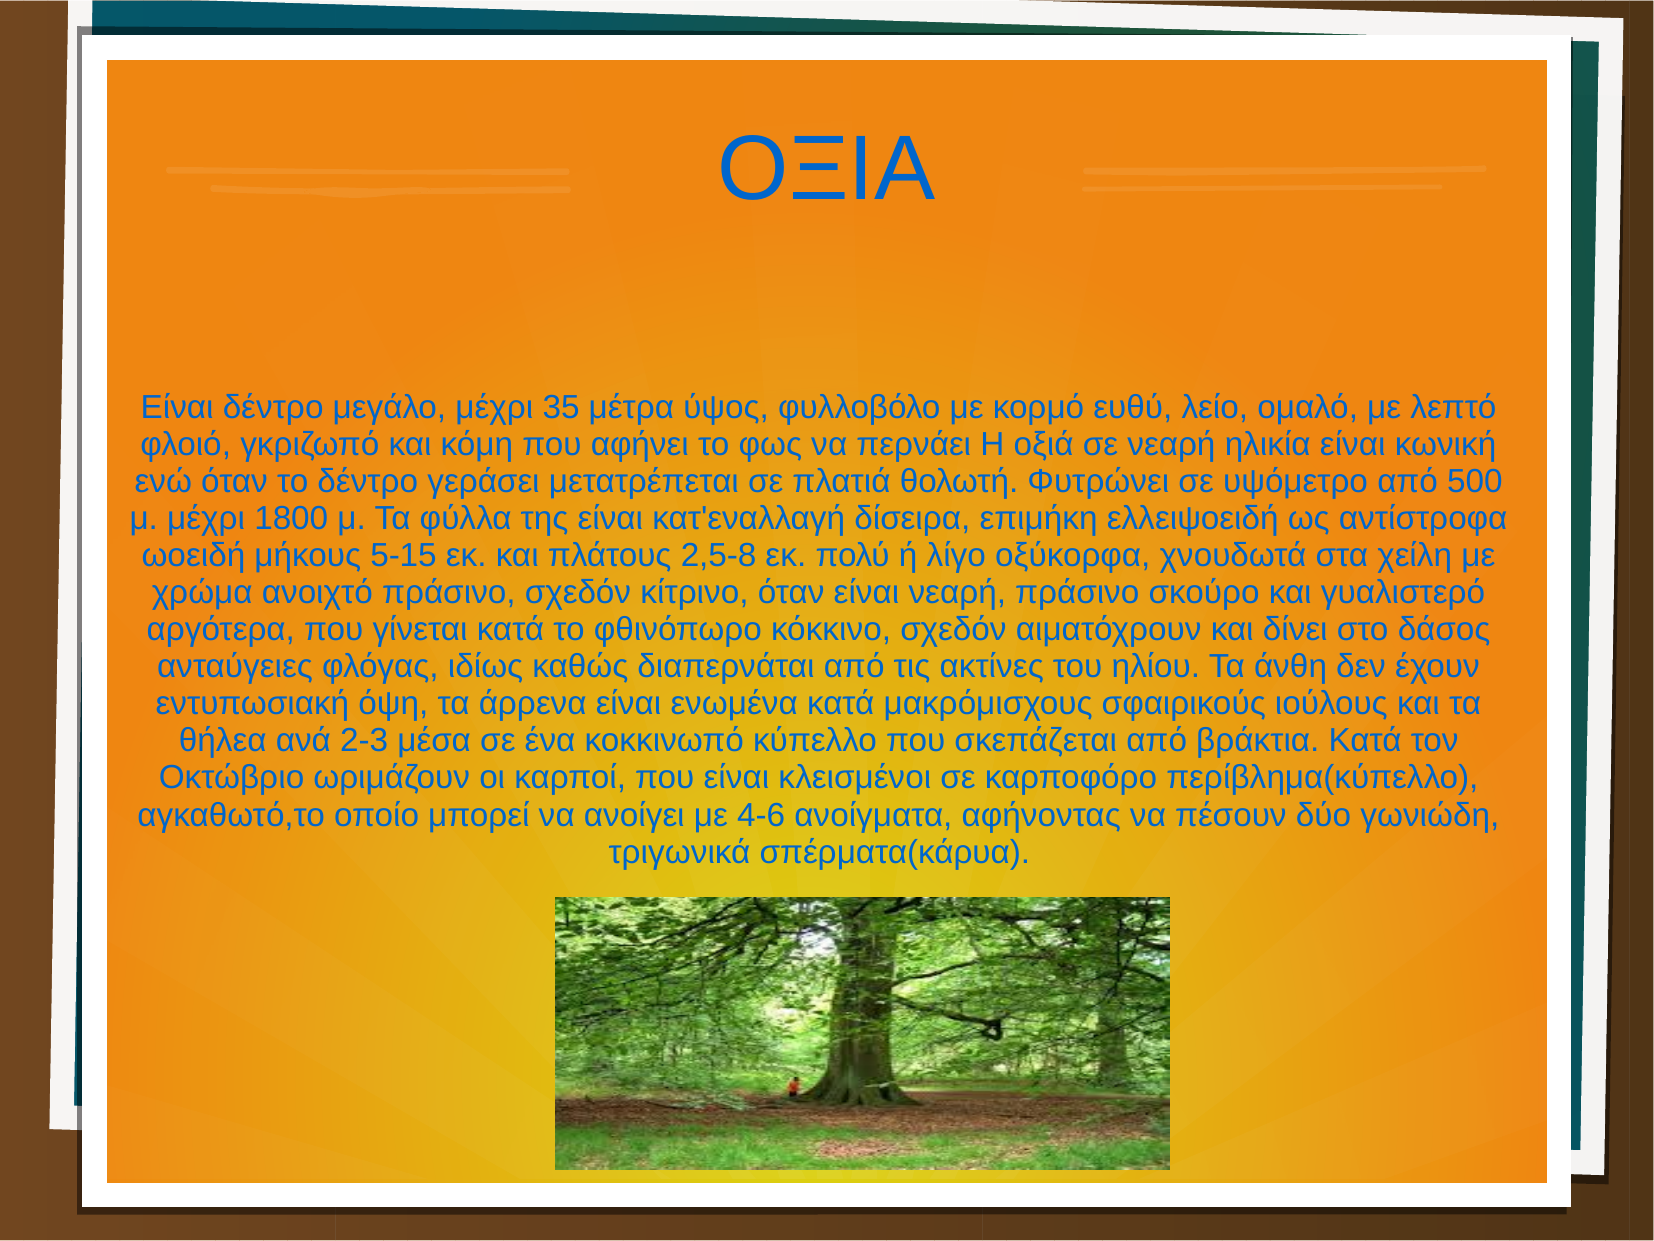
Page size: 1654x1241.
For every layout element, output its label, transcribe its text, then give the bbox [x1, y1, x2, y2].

subtitle Είναι δέντρο μεγάλο, μέχρι 35 μέτρα ύψος, φυλλοβόλο με κορμό ευθύ, λείο, ομαλό, με λεπτό φλοιό, γκριζωπό και κόμη που αφήνει το φως να περνάει Η οξιά σε νεαρή ηλικία είναι κωνική ενώ όταν το δέντρο γεράσει μετατρέπεται σε πλατιά θολωτή. Φυτρώνει σε υψόμετρο από 500 μ. μέχρι 1800 μ. Τα φύλλα της είναι κατ'εναλλαγή δίσειρα, επιμήκη ελλειψοειδή ως αντίστροφα ωοειδή μήκους 5-15 εκ. και πλάτους 2,5-8 εκ. πολύ ή λίγο οξύκορφα, χνουδωτά στα χείλη με χρώμα ανοιχτό πράσινο, σχεδόν κίτρινο, όταν είναι νεαρή, πράσινο σκούρο και γυαλιστερό αργότερα, που γίνεται κατά το φθινόπωρο κόκκινο, σχεδόν αιματόχρουν και δίνει στο δάσος ανταύγειες φλόγας, ιδίως καθώς διαπερνάται από τις ακτίνες του ηλίου. Τα άνθη δεν έχουν εντυπωσιακή όψη, τα άρρενα είναι ενωμένα κατά μακρόμισχους σφαιρικούς ιούλους και τα θήλεα ανά 2-3 μέσα σε ένα κοκκινωπό κύπελλο που σκεπάζεται από βράκτια. Κατά τον Οκτώβριο ωριμάζουν οι καρποί, που είναι κλεισμένοι σε καρποφόρο περίβλημα(κύπελλο), αγκαθωτό,το οποίο μπορεί να ανοίγει με 4-6 ανοίγματα, αφήνοντας να πέσουν δύο γωνιώδη, τριγωνικά σπέρματα(κάρυα). [127, 307, 1512, 1027]
title ΟΞΙΑ [566, 78, 1087, 257]
picture [555, 897, 1170, 1170]
